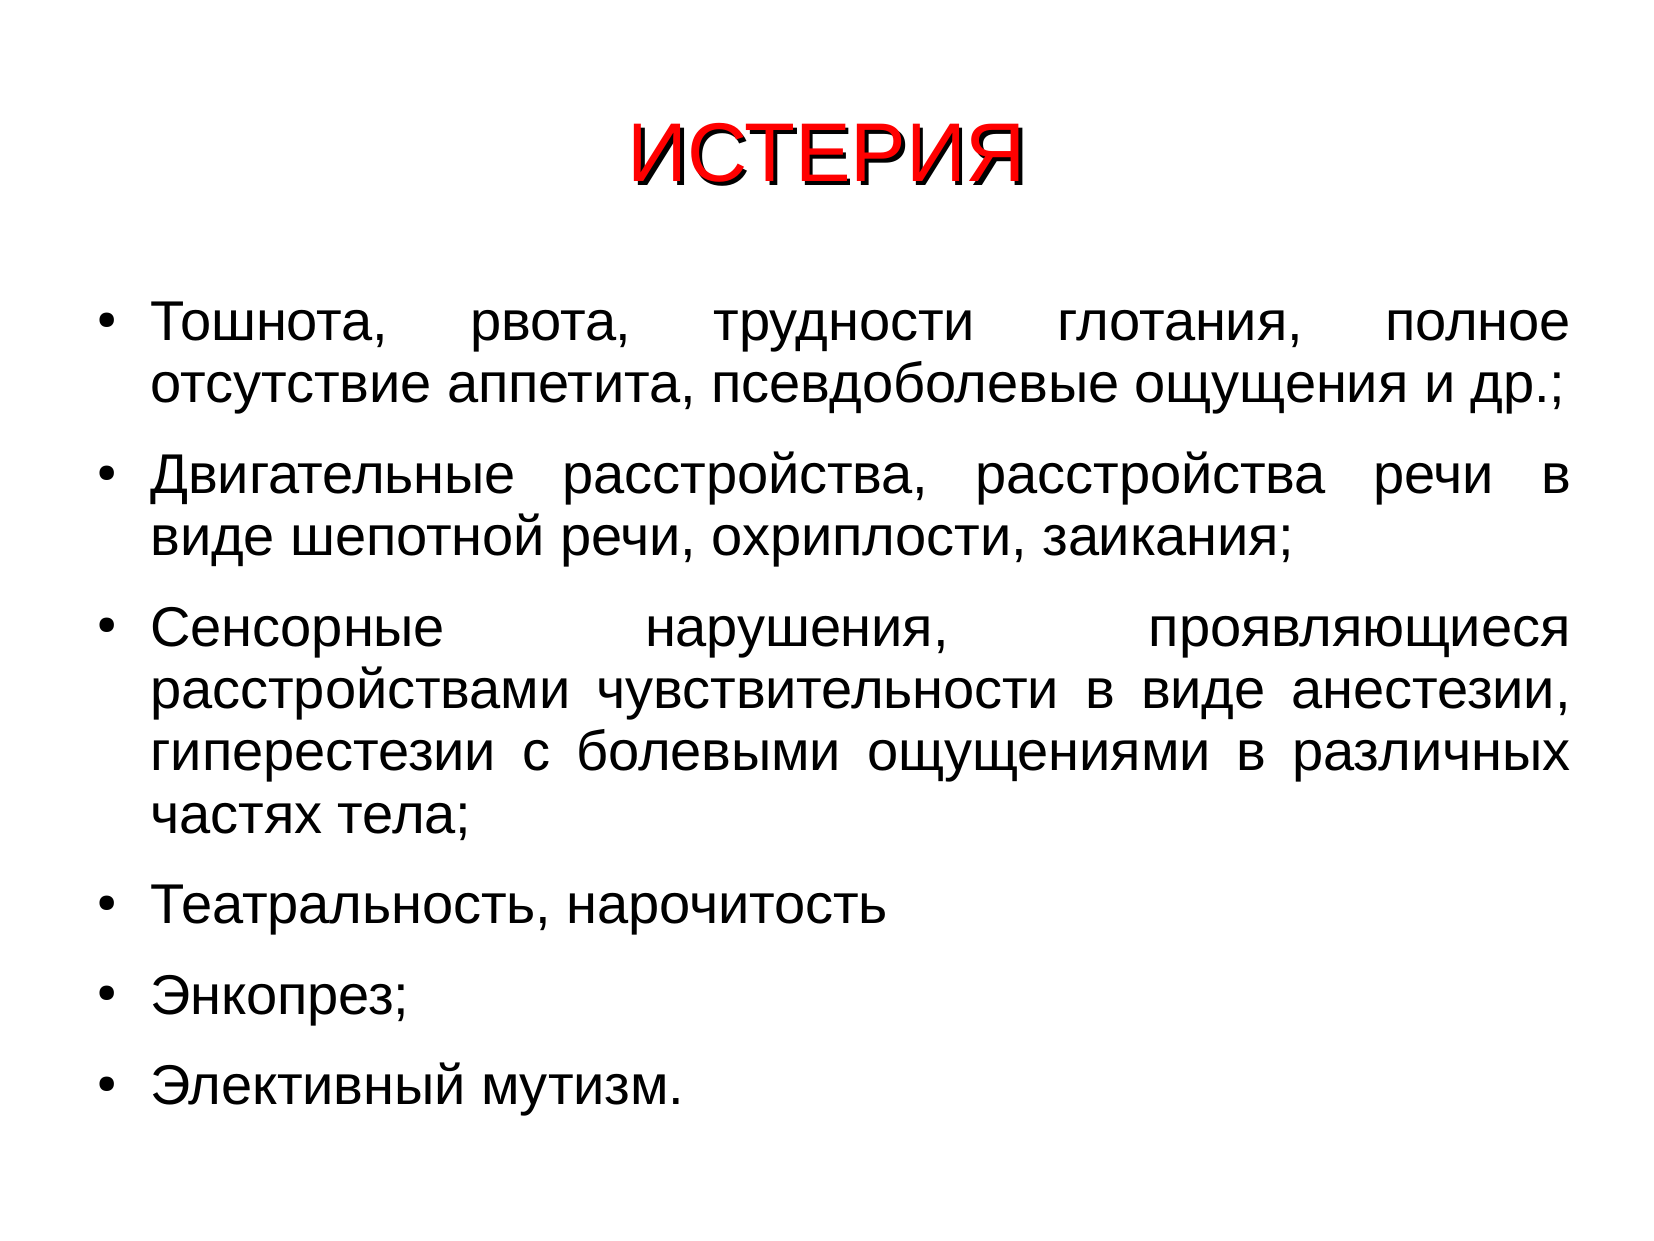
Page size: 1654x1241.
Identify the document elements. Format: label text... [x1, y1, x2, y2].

list Тошнота, рвота, трудности глотания, полное отсутствие аппетита, псевдоболевые ощущения и др.; Двигательные расстройства, расстройства речи в виде шепотной речи, охриплости, заикания; Сенсорные нарушения, проявляющиеся расстройствами чувствительности в виде анестезии, гиперестезии с болевыми ощущениями в различных частях тела; Театральность, нарочитость Энкопрез; Элективный мутизм. [82, 290, 1571, 1182]
title ИСТЕРИЯ [82, 49, 1571, 257]
